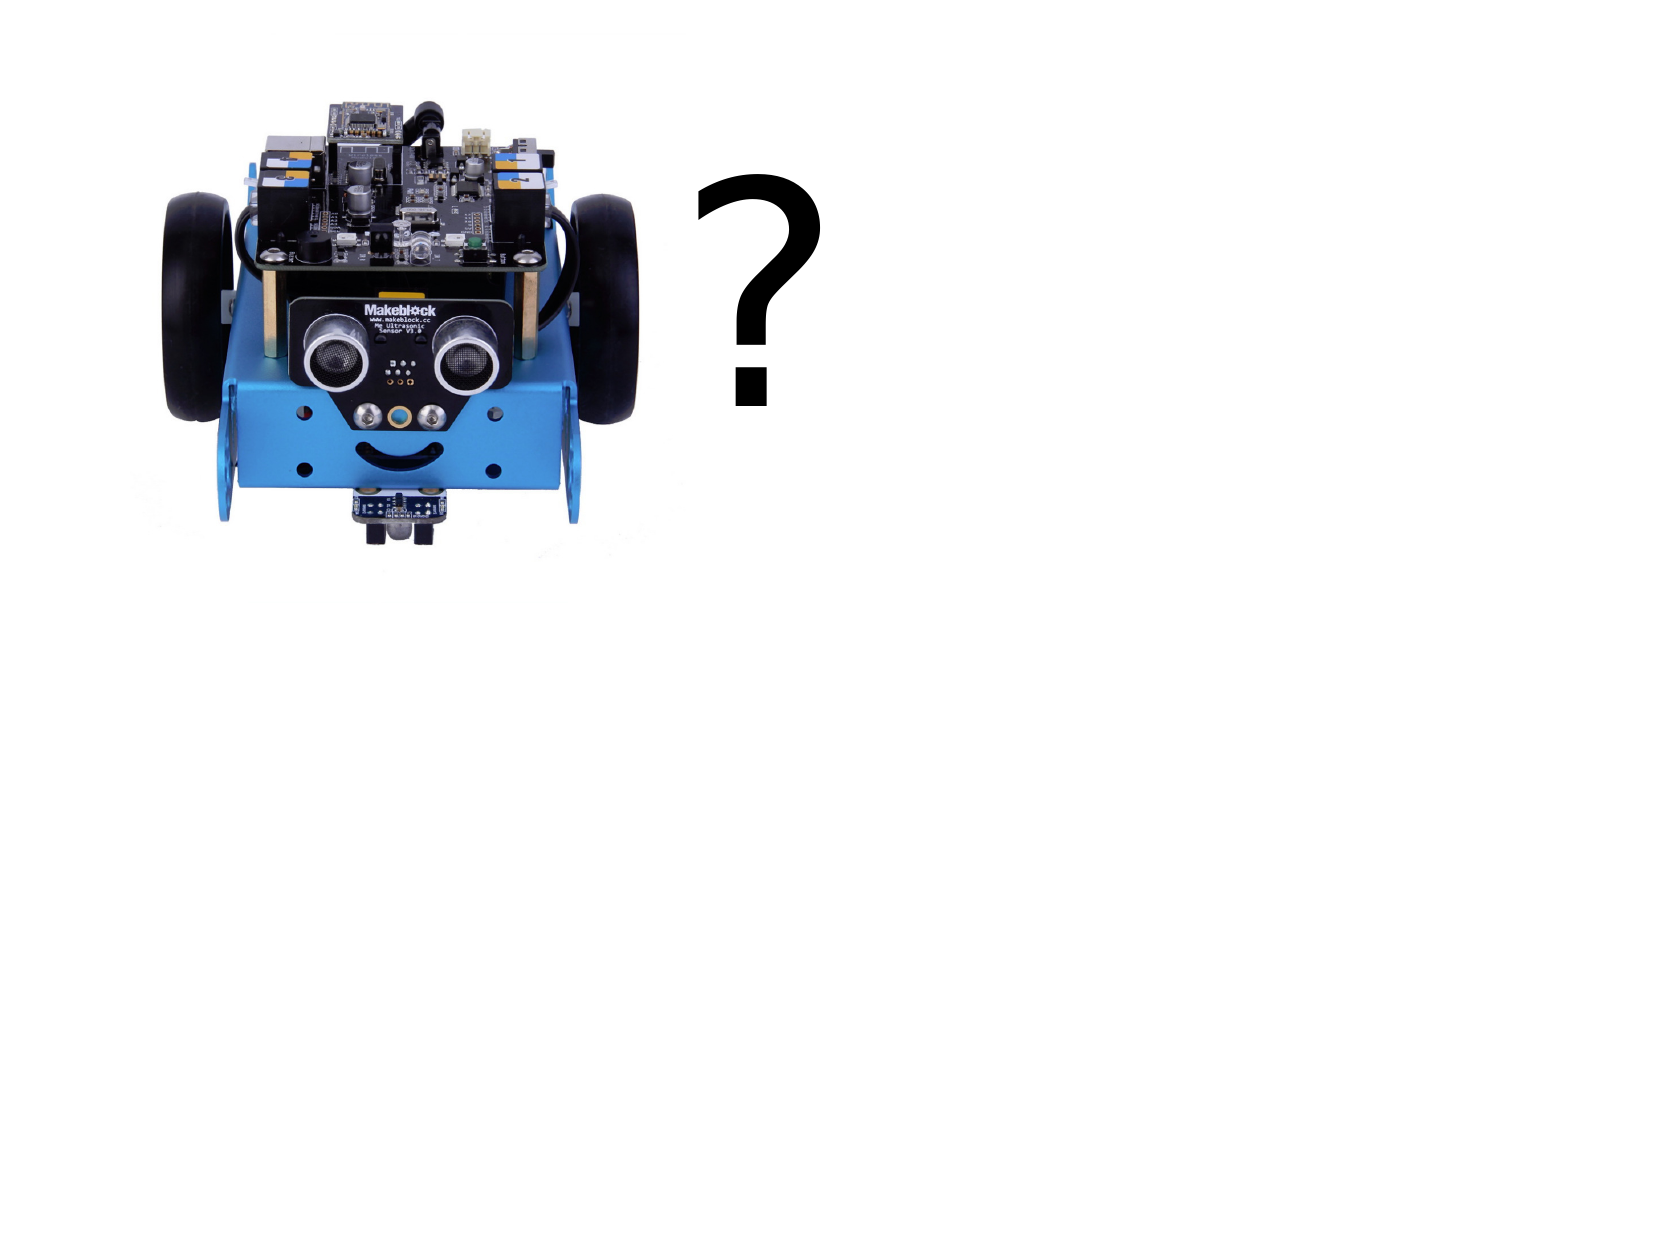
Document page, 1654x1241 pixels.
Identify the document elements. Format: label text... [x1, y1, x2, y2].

picture [116, 33, 686, 603]
text_box ? [686, 109, 884, 603]
